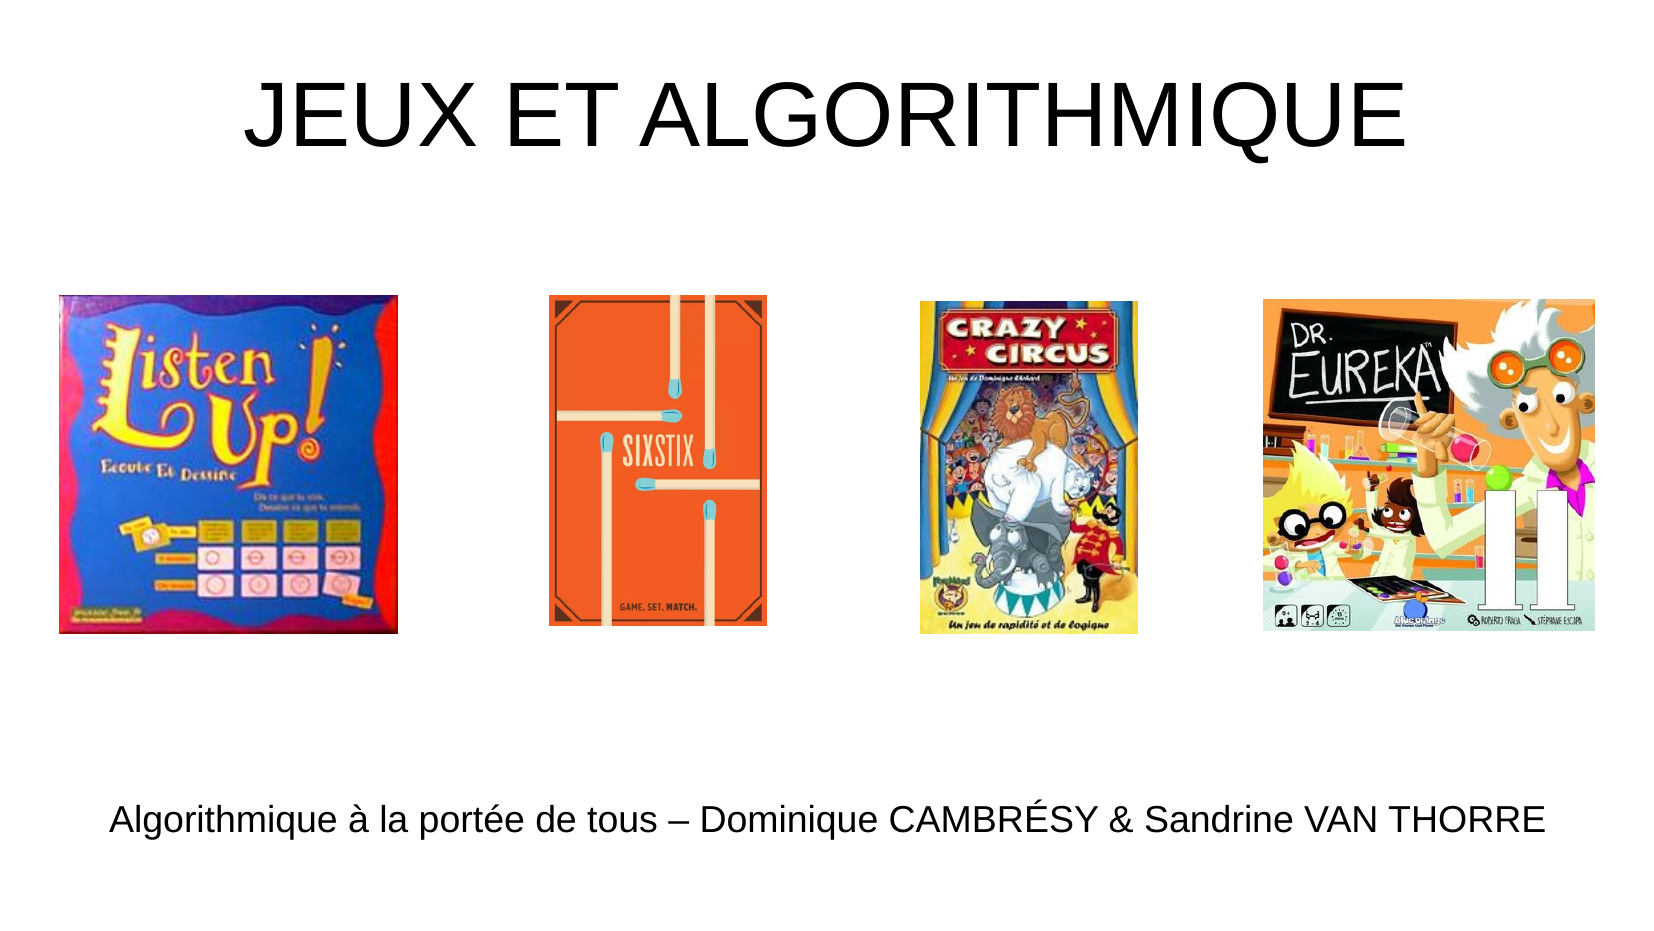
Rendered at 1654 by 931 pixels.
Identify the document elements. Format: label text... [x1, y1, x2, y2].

title JEUX ET ALGORITHMIQUE [82, 37, 1571, 193]
picture [59, 295, 398, 634]
picture [920, 301, 1138, 634]
text_box Algorithmique à la portée de tous – Dominique CAMBRÉSY & Sandrine VAN THORRE [94, 791, 1642, 891]
picture [1263, 299, 1595, 631]
picture [549, 295, 767, 626]
